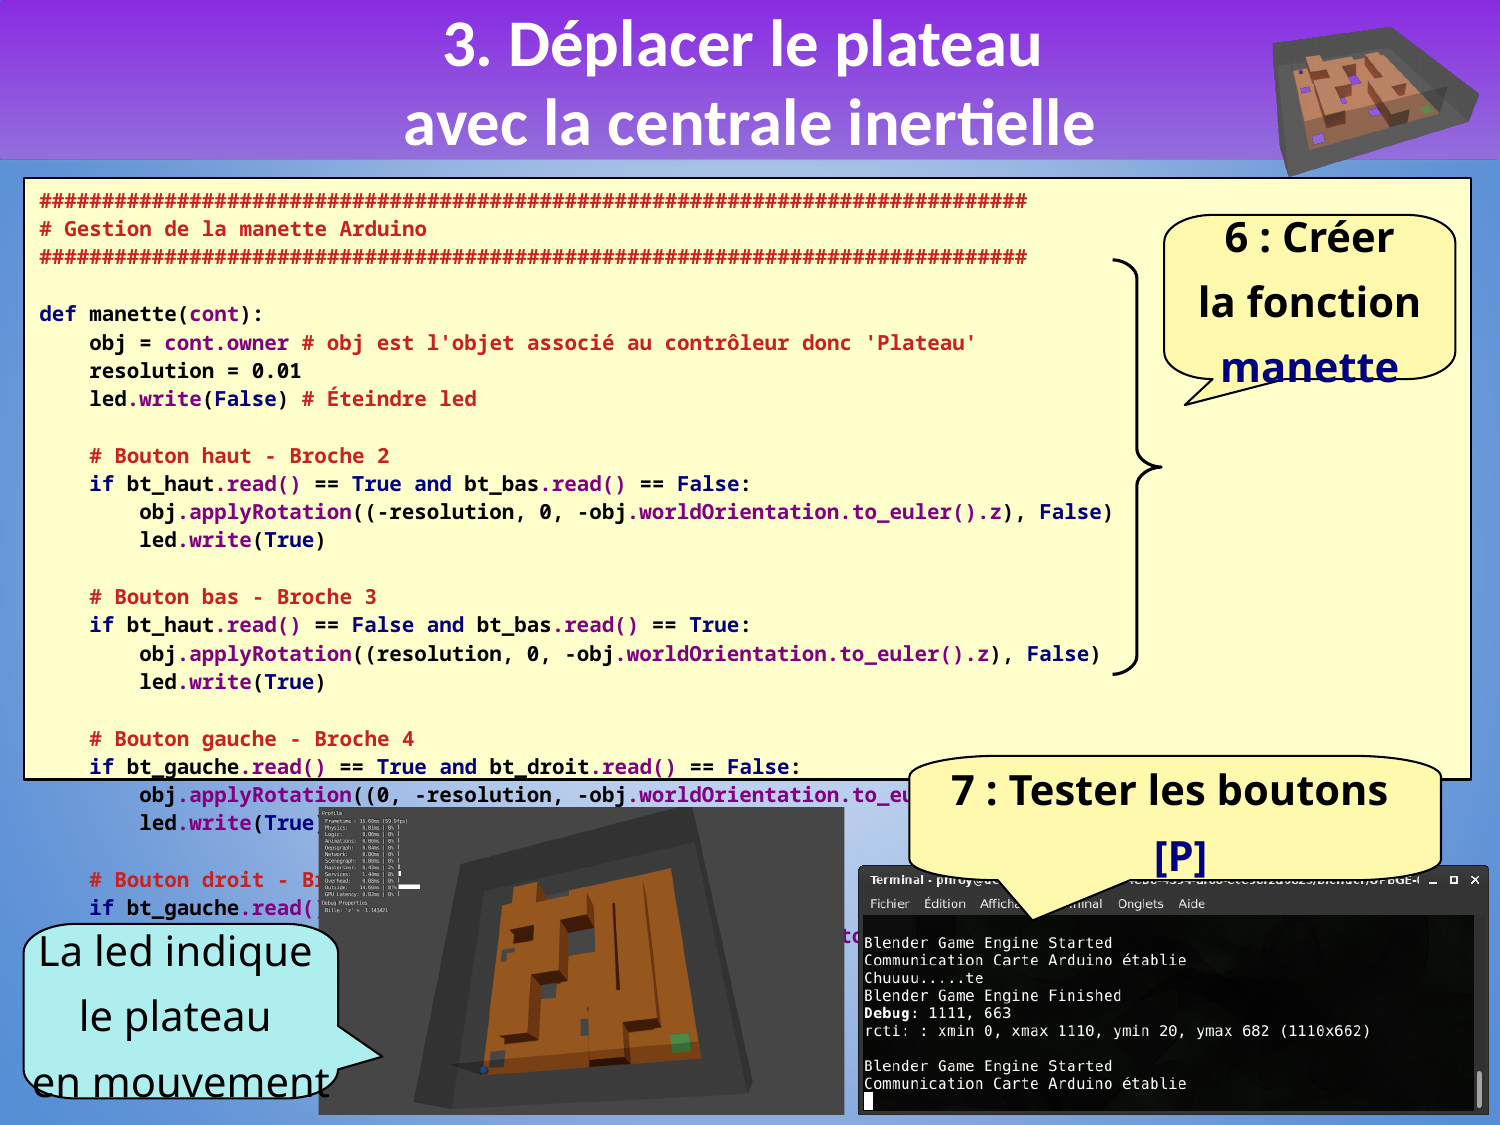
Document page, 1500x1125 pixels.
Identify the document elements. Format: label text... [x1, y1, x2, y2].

text_box 6 : Créer la fonction manette [1164, 214, 1456, 406]
text_box 3. Déplacer le plateau avec la centrale inertielle [0, 0, 1500, 159]
picture [0, 27, 1500, 1125]
text_box ############################################################################### # Gestion de la manette Arduino ############################################################################### def manette(cont): obj = cont.owner # obj est l'objet associé au contrôleur donc 'Plateau' resolution = 0.01 led.write(False) # Éteindre led # Bouton haut - Broche 2 if bt_haut.read() == True and bt_bas.read() == False: obj.applyRotation((-resolution, 0, -obj.worldOrientation.to_euler().z), False) led.write(True) # Bouton bas - Broche 3 if bt_haut.read() == False and bt_bas.read() == True: obj.applyRotation((resolution, 0, -obj.worldOrientation.to_euler().z), False) led.write(True) # Bouton gauche - Broche 4 if bt_gauche.read() == True and bt_droit.read() == False: obj.applyRotation((0, -resolution, -obj.worldOrientation.to_euler().z), False) led.write(True) # Bouton droit - Broche 5 if bt_gauche.read() == False and bt_droit.read() == True: obj.applyRotation((0, resolution, -obj.worldOrientation.to_euler().z), False) led.write(True) [23, 177, 1471, 780]
text_box 7 : Tester les boutons [P] [909, 755, 1442, 921]
text_box La led indique le plateau en mouvement [23, 923, 383, 1099]
